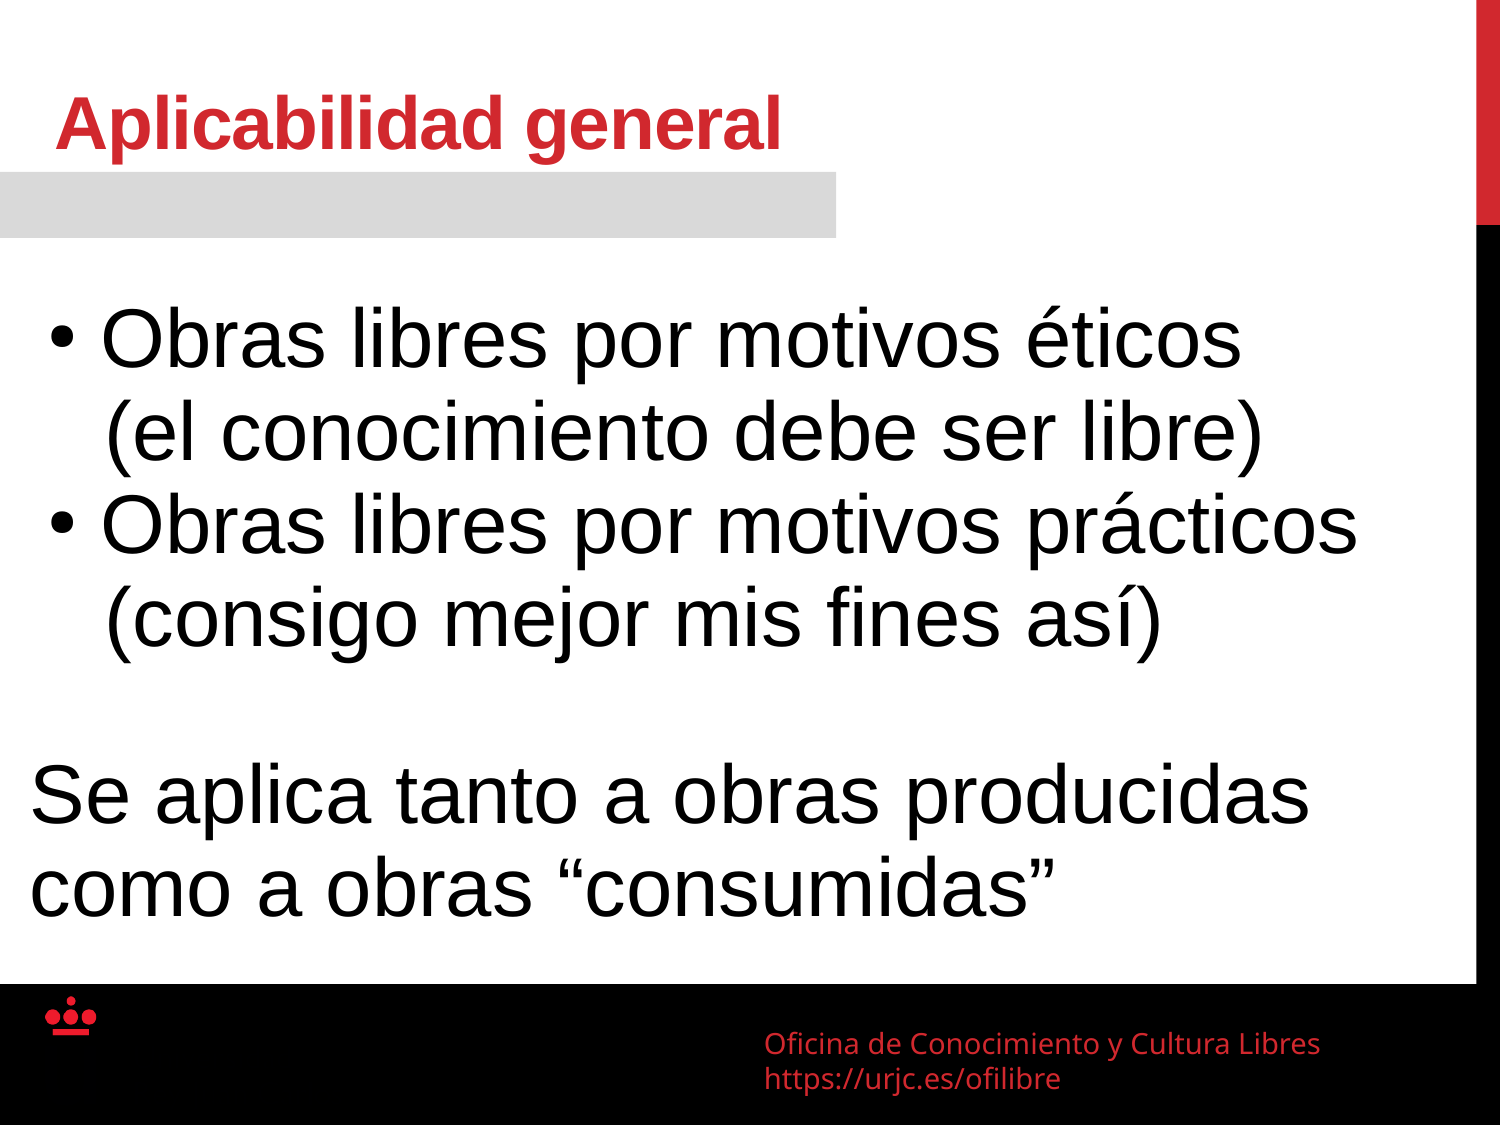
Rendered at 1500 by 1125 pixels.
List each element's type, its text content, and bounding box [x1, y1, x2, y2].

picture [45, 996, 341, 1111]
text_box [0, 984, 1500, 1125]
text_box Aplicabilidad general [39, 24, 1366, 172]
text_box Obras libres por motivos éticos (el conocimiento debe ser libre) Obras libres por motivos prácticos (consigo mejor mis fines así) Se aplica tanto a obras producidas como a obras “consumidas” [15, 285, 1426, 961]
title [75, 172, 1026, 250]
text_box [0, 171, 837, 238]
text_box Oficina de Conocimiento y Cultura Libres https://urjc.es/ofilibre [748, 1017, 1500, 1125]
